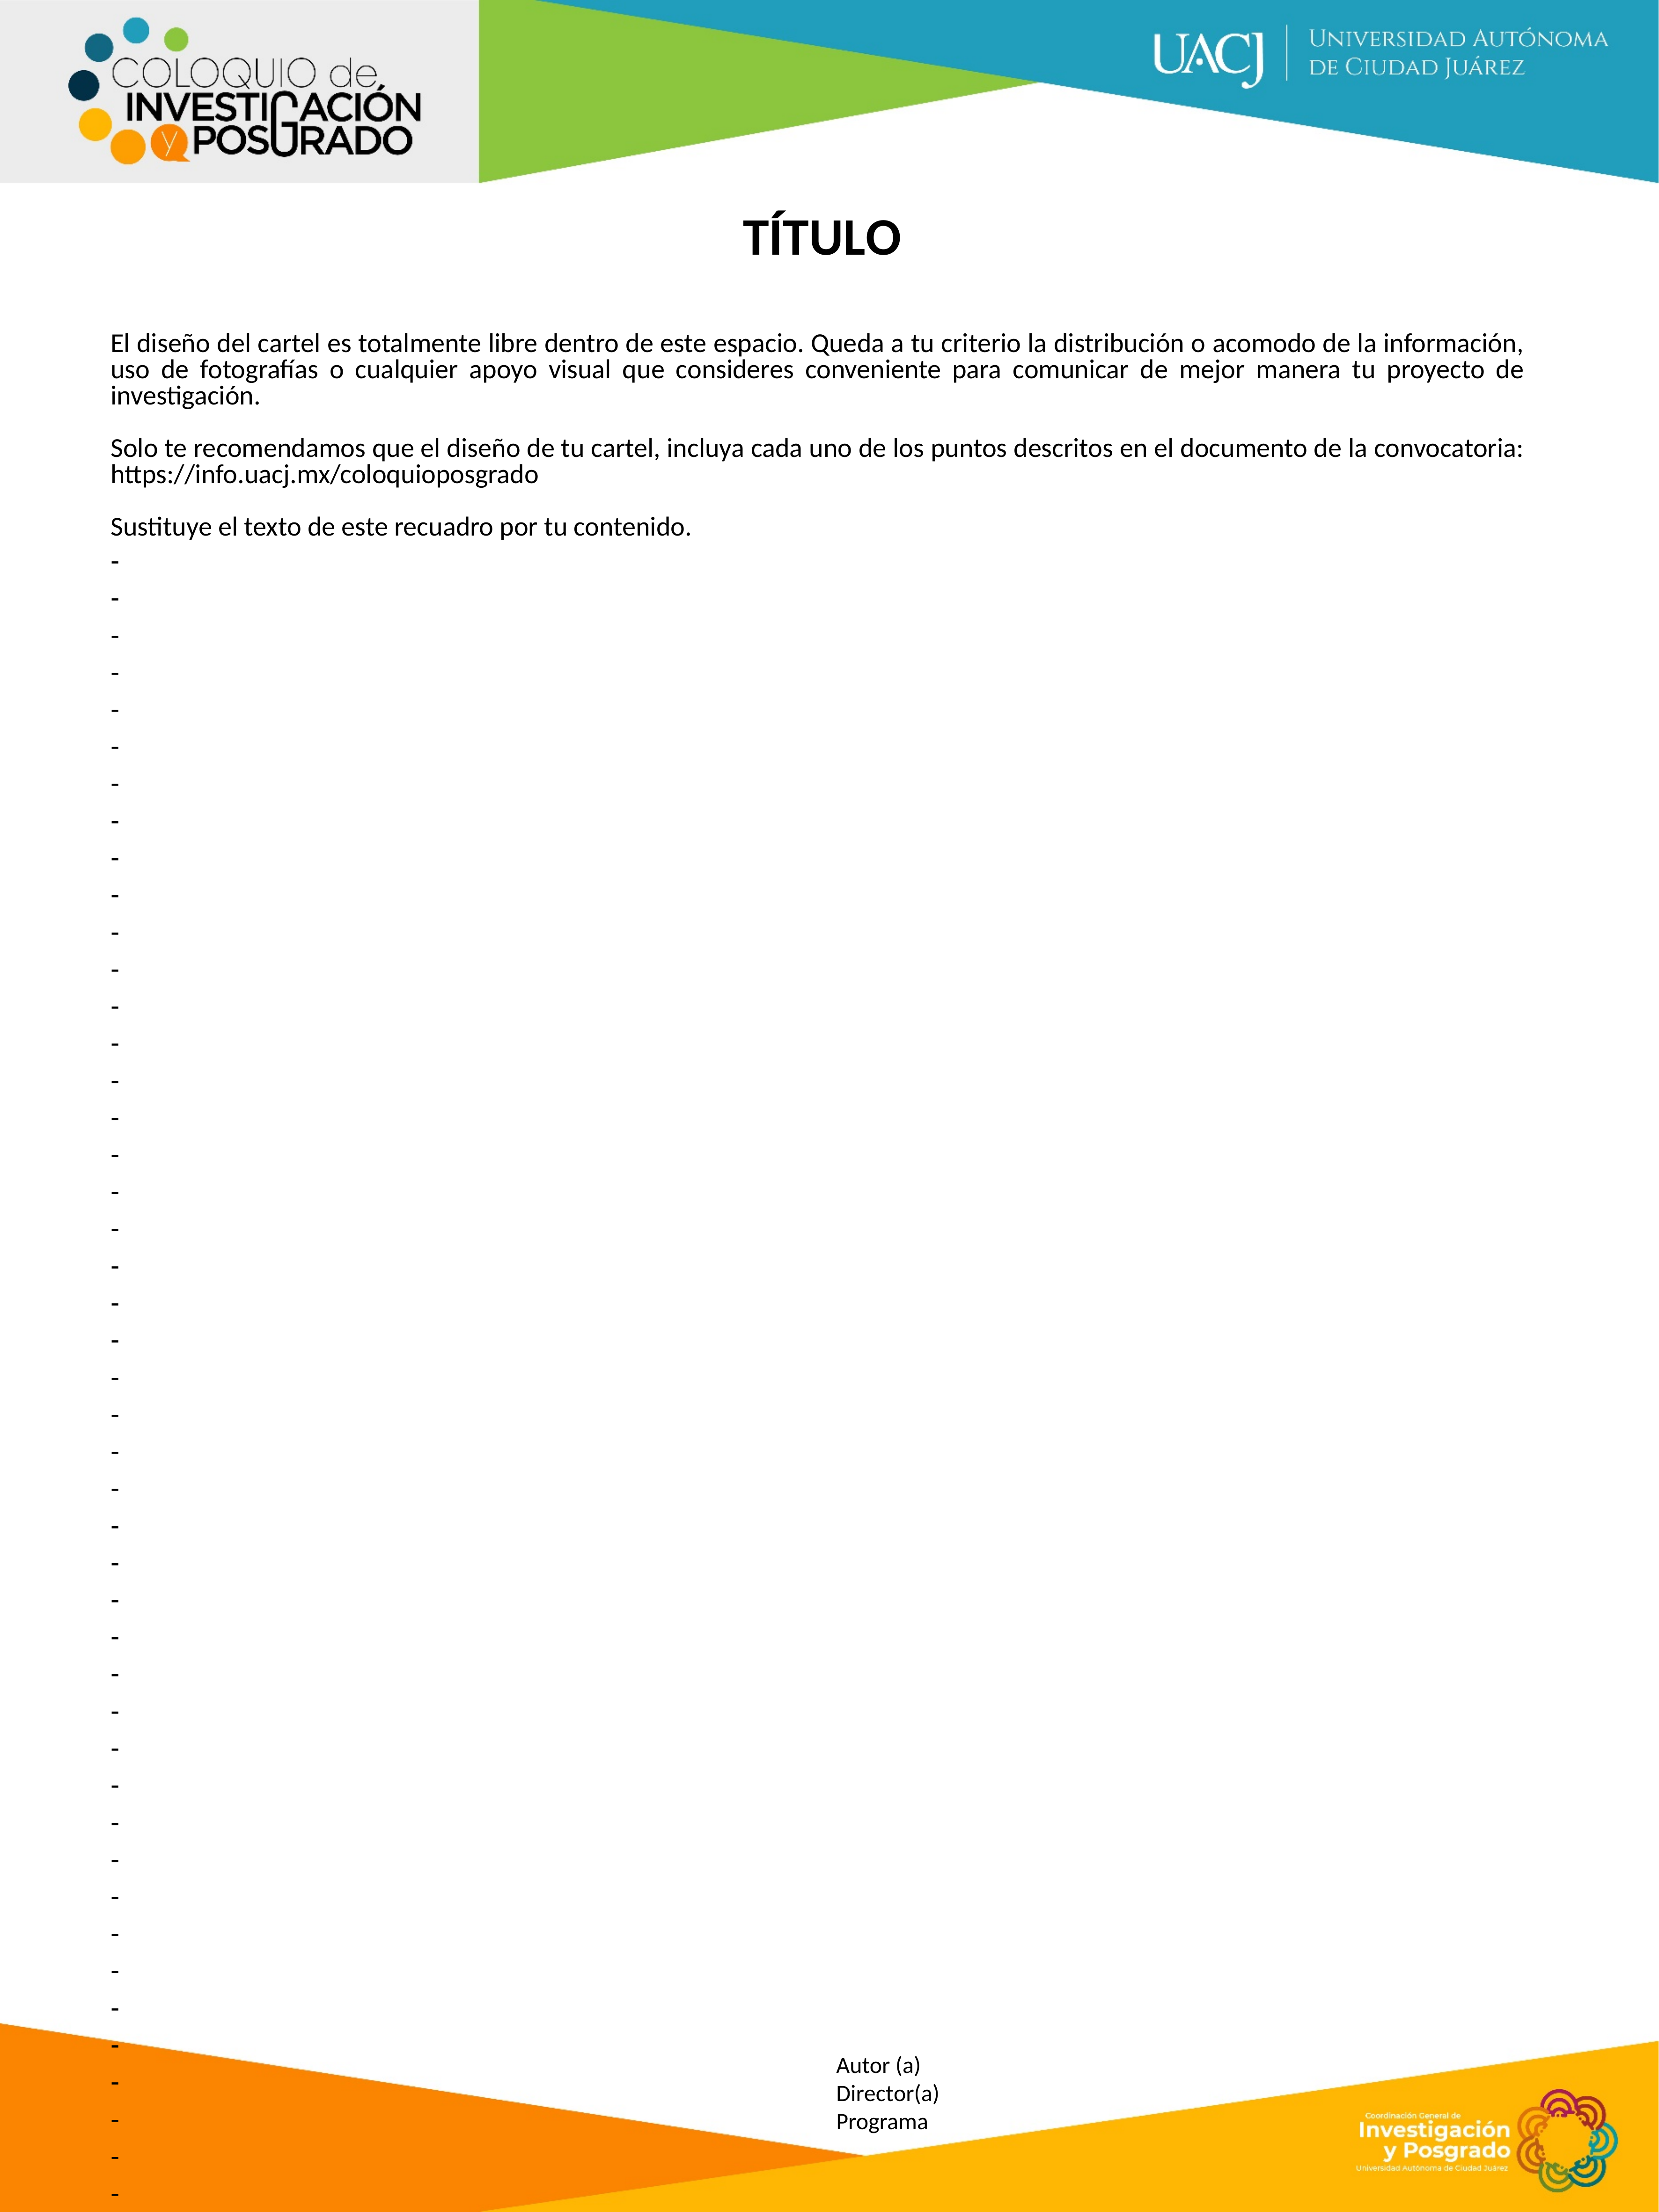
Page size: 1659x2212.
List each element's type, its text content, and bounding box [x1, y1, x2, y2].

text_box TÍTULO [712, 198, 947, 270]
text_box El diseño del cartel es totalmente libre dentro de este espacio. Queda a tu criterio la distribución o acomodo de la información, uso de fotografías o cualquier apoyo visual que consideres conveniente para comunicar de mejor manera tu proyecto de investigación. Solo te recomendamos que el diseño de tu cartel, incluya cada uno de los puntos descritos en el documento de la convocatoria: https://info.uacj.mx/coloquioposgrado Sustituye el texto de este recuadro por tu contenido. Dudas o mayores informes: 656 688 21 00, ext. 2996 [103, 327, 1549, 1950]
text_box Autor (a) Director(a) Programa [829, 2046, 1465, 2139]
